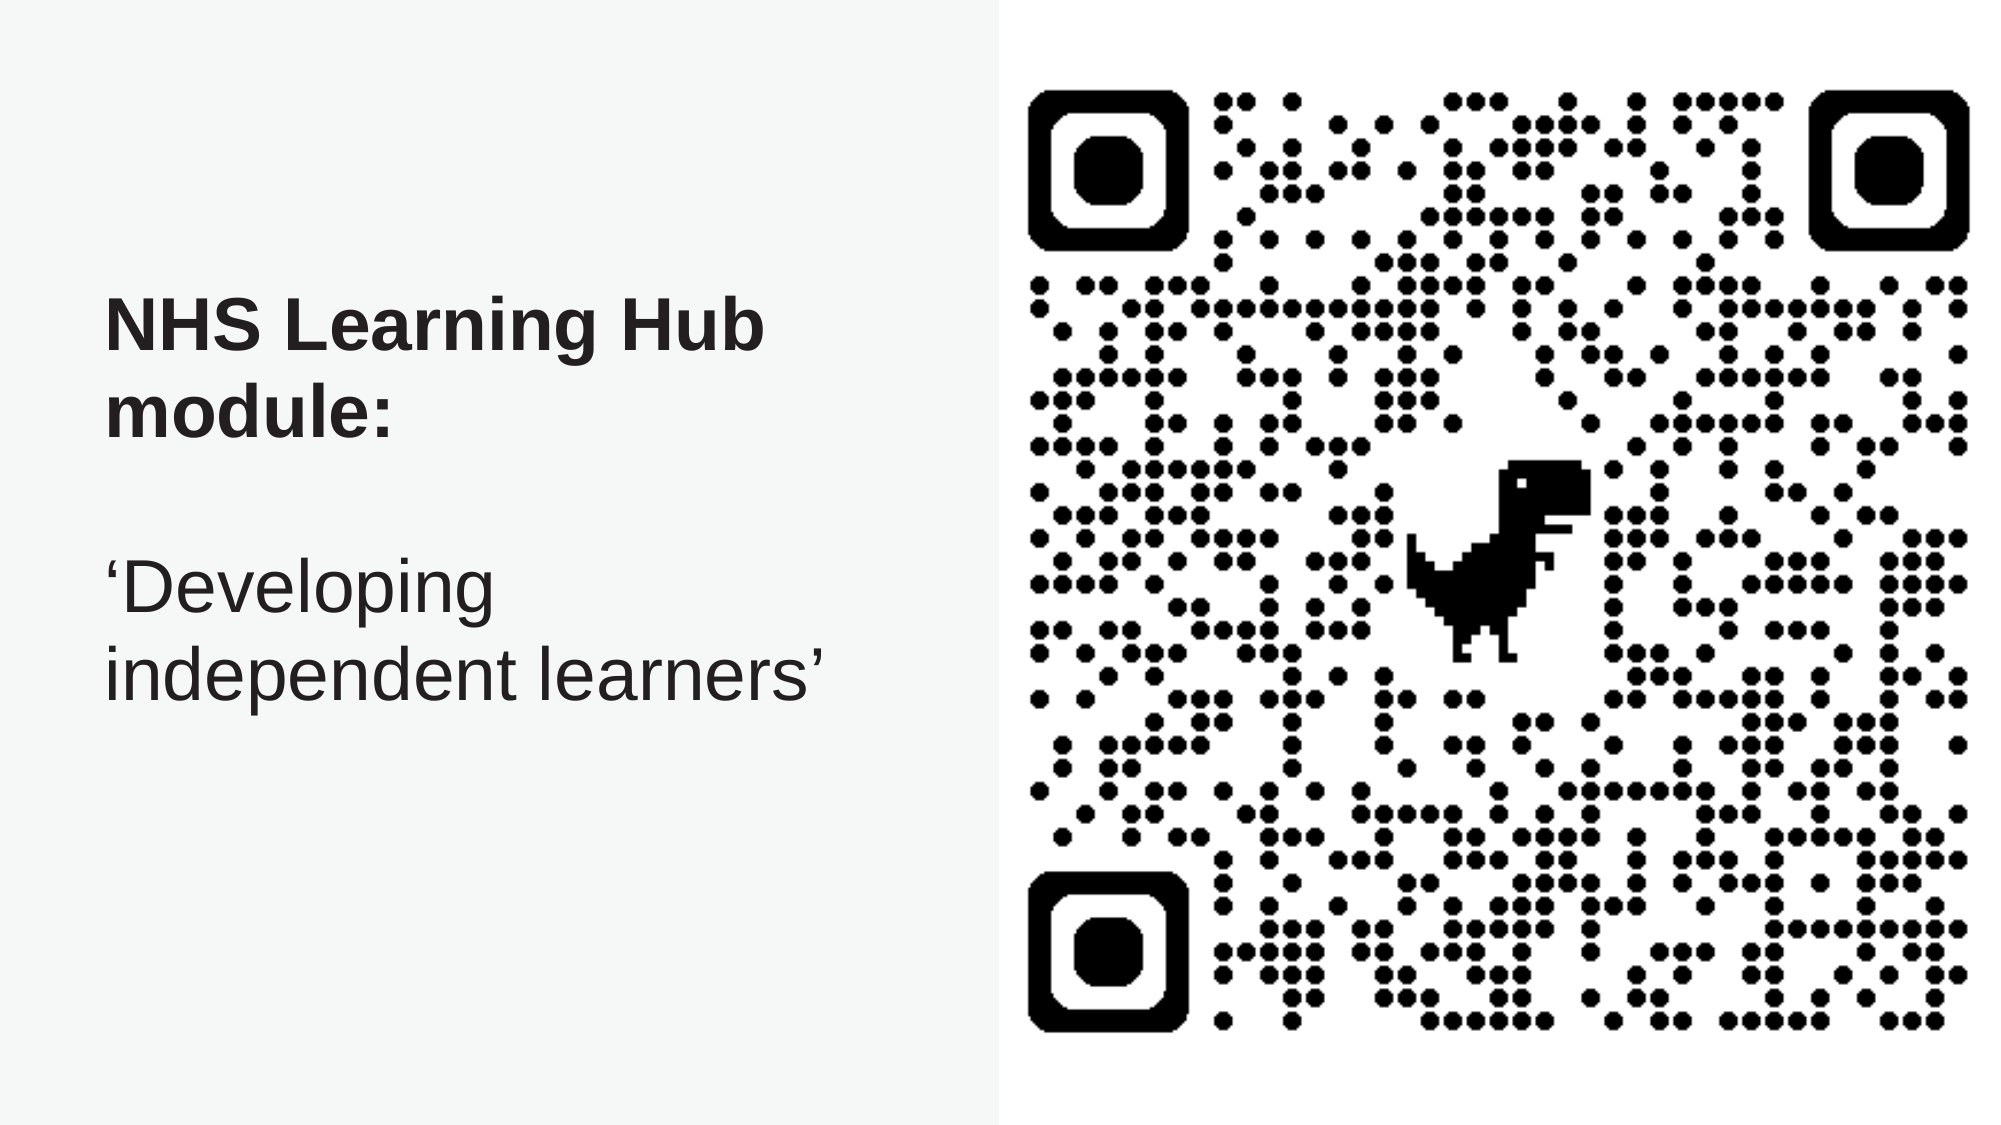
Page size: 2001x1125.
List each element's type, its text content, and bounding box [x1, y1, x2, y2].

picture [999, 0, 2000, 1125]
title NHS Learning Hub module: ‘Developing independent learners’ [89, 270, 895, 784]
